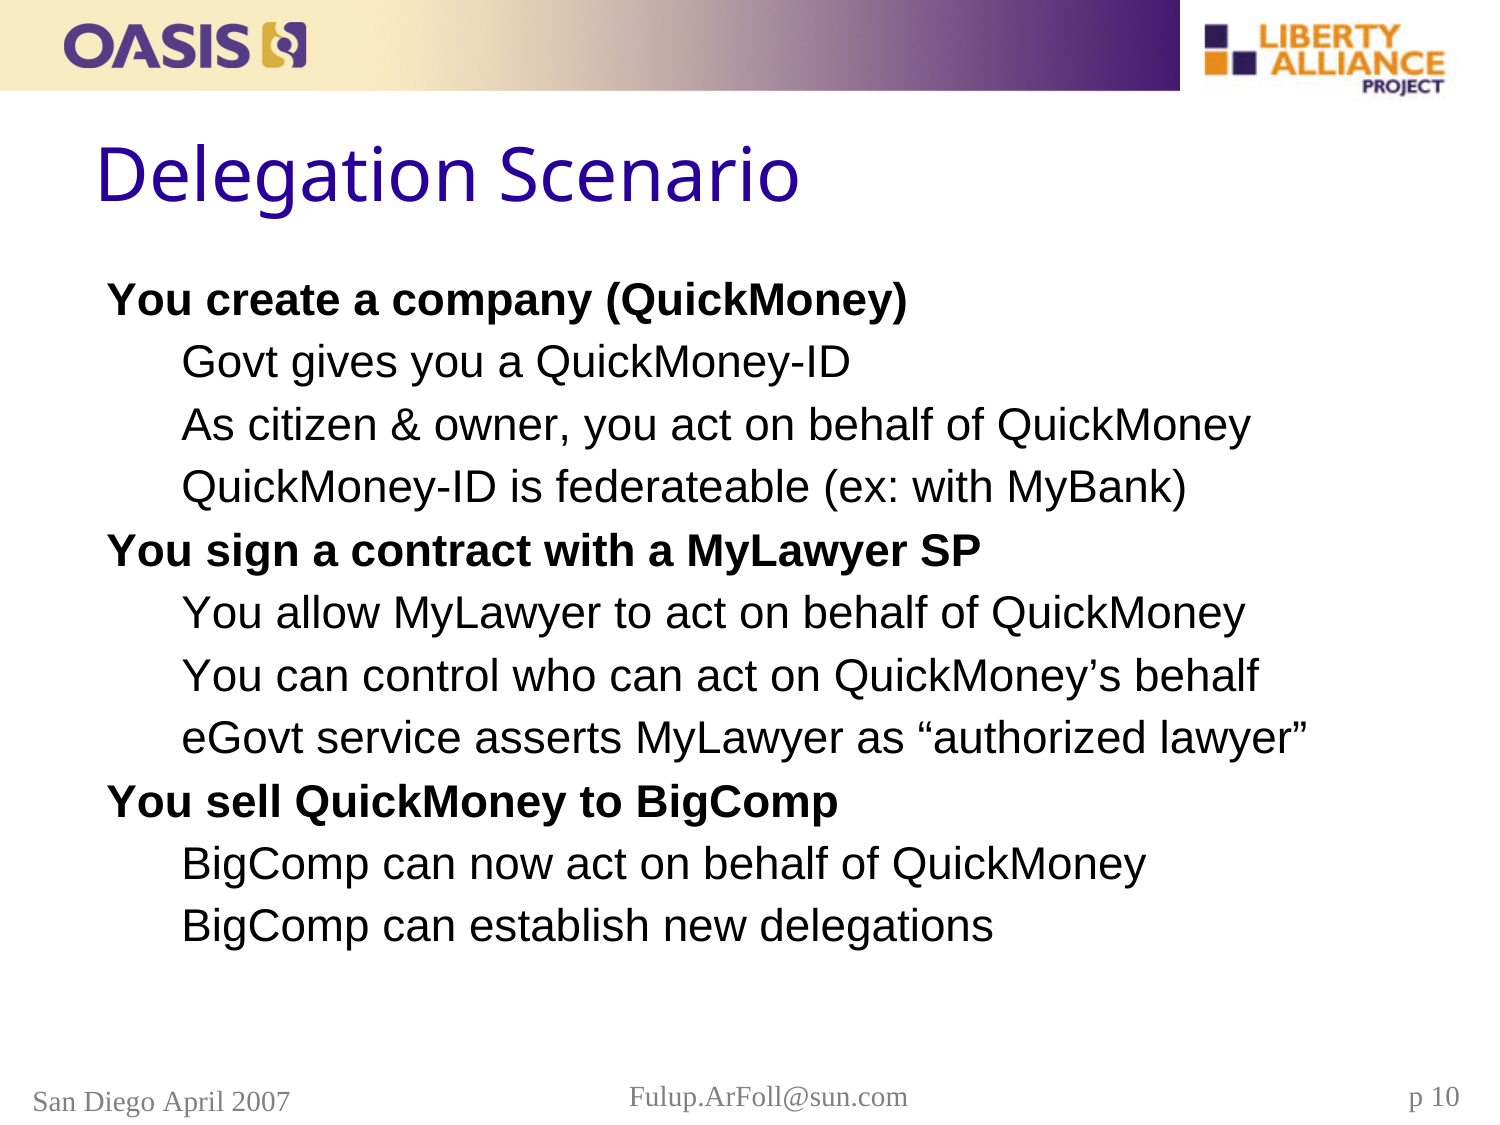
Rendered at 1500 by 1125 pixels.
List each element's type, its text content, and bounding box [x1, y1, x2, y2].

picture [0, 0, 1500, 1125]
title Delegation Scenario [94, 78, 1245, 267]
list You create a company (QuickMoney) Govt gives you a QuickMoney-ID As citizen & owner, you act on behalf of QuickMoney QuickMoney-ID is federateable (ex: with MyBank) You sign a contract with a MyLawyer SP You allow MyLawyer to act on behalf of QuickMoney You can control who can act on QuickMoney’s behalf eGovt service asserts MyLawyer as “authorized lawyer” You sell QuickMoney to BigComp BigComp can now act on behalf of QuickMoney BigComp can establish new delegations [106, 277, 1381, 1063]
